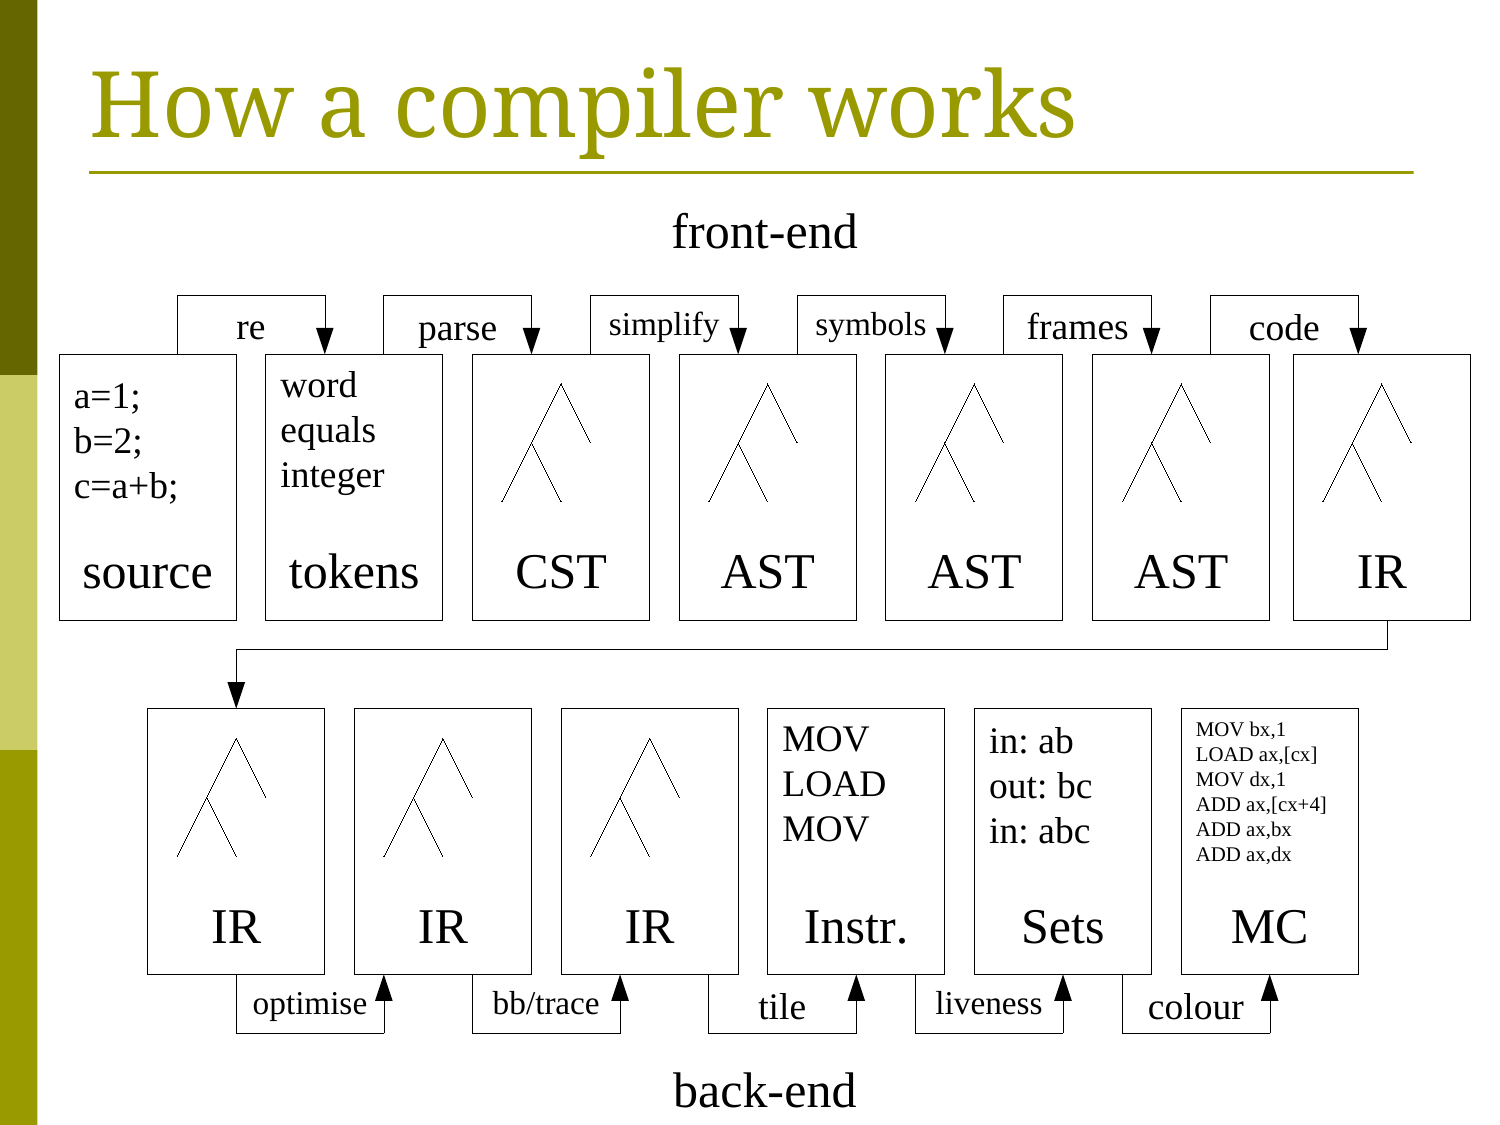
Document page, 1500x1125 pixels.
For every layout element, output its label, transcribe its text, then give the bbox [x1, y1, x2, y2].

text_box simplify [590, 294, 739, 350]
text_box tile [708, 974, 857, 1035]
text_box symbols [797, 294, 945, 350]
text_box MOV LOAD MOV [767, 706, 945, 857]
text_box in: ab out: bc in: abc [974, 708, 1152, 859]
text_box Sets [974, 885, 1152, 961]
text_box a=1; b=2; c=a+b; [59, 363, 237, 514]
text_box parse [383, 295, 532, 356]
text_box AST [1092, 531, 1270, 607]
text_box optimise [236, 973, 384, 1029]
text_box IR [354, 885, 532, 961]
text_box MC [1181, 885, 1359, 961]
text_box IR [147, 885, 325, 961]
text_box front-end [29, 190, 1500, 266]
text_box Instr. [767, 885, 945, 961]
text_box IR [561, 885, 739, 961]
text_box CST [472, 531, 650, 607]
text_box back-end [29, 1050, 1500, 1125]
text_box source [59, 531, 237, 607]
text_box tokens [265, 531, 443, 607]
text_box frames [1003, 294, 1152, 355]
text_box liveness [915, 974, 1063, 1030]
text_box MOV bx,1 LOAD ax,[cx] MOV dx,1 ADD ax,[cx+4] ADD ax,bx ADD ax,dx [1181, 708, 1359, 874]
text_box IR [1293, 531, 1471, 607]
text_box AST [679, 531, 857, 607]
text_box bb/trace [472, 974, 621, 1030]
text_box word equals integer [265, 352, 443, 502]
text_box code [1210, 295, 1359, 356]
title How a compiler works [75, 45, 1426, 173]
text_box re [177, 294, 325, 355]
text_box AST [885, 531, 1063, 607]
text_box colour [1122, 974, 1270, 1035]
